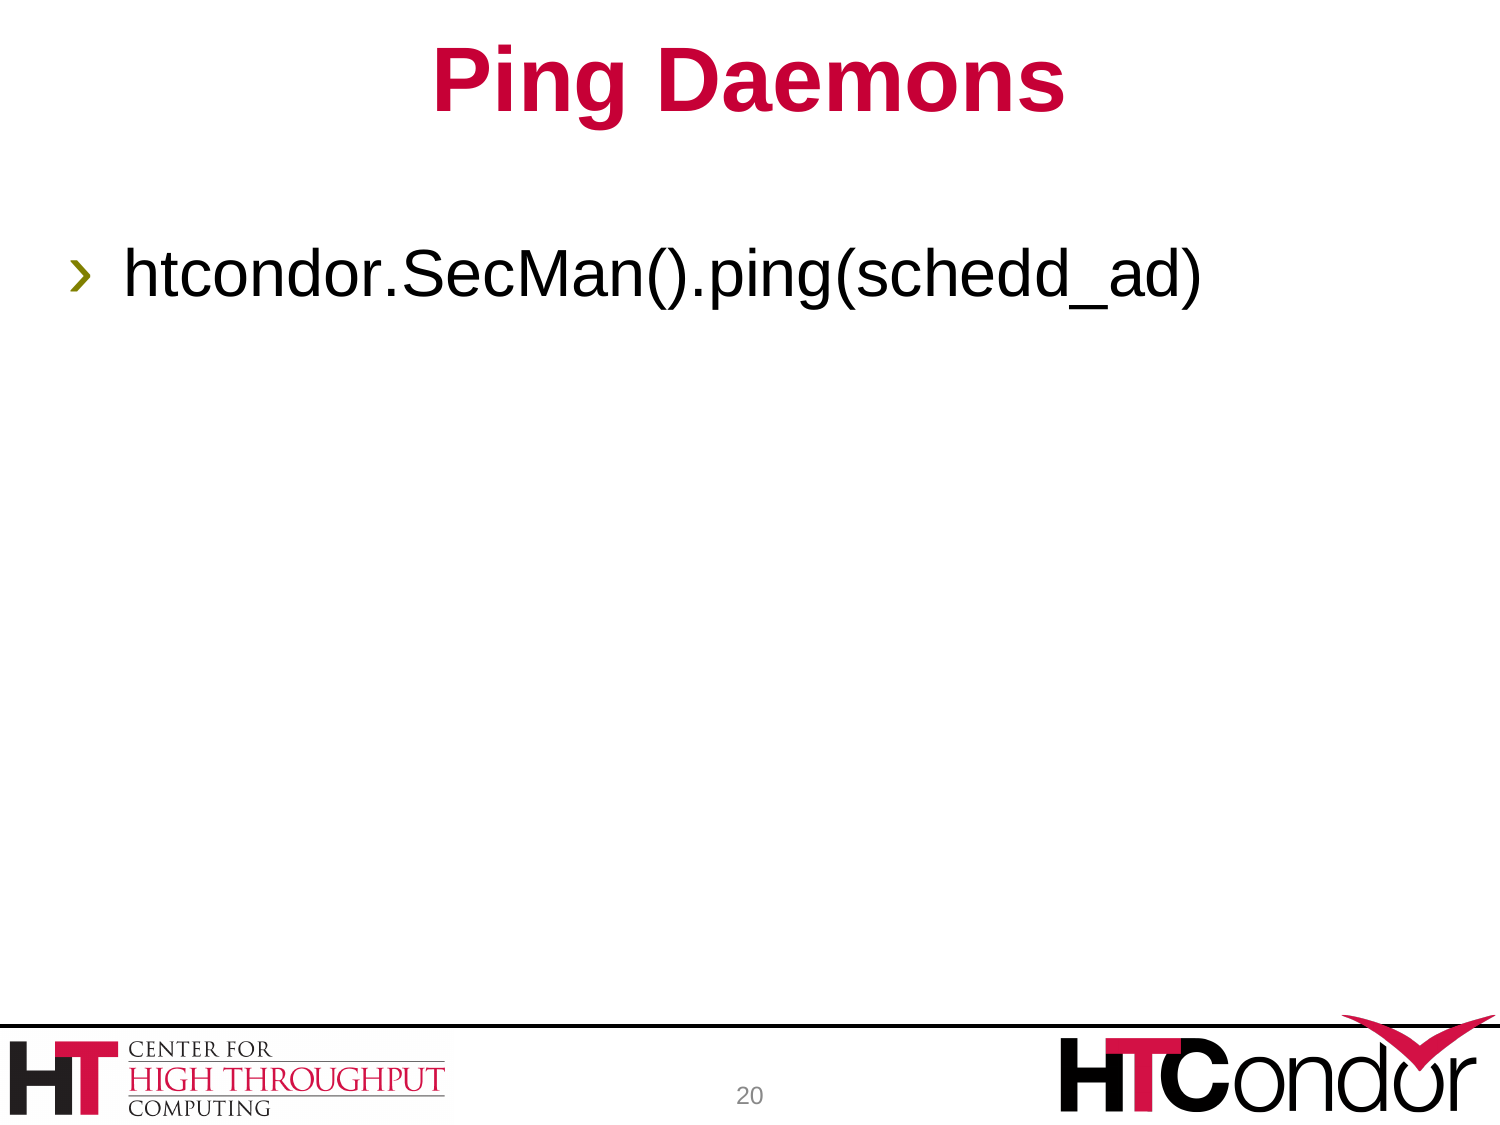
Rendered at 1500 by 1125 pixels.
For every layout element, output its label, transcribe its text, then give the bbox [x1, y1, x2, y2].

text_box <number> [575, 1065, 926, 1125]
title Ping Daemons [0, 0, 1500, 150]
picture [1055, 1014, 1500, 1119]
list htcondor.SecMan().ping(schedd_ad) [52, 222, 1431, 916]
picture [0, 1029, 454, 1125]
